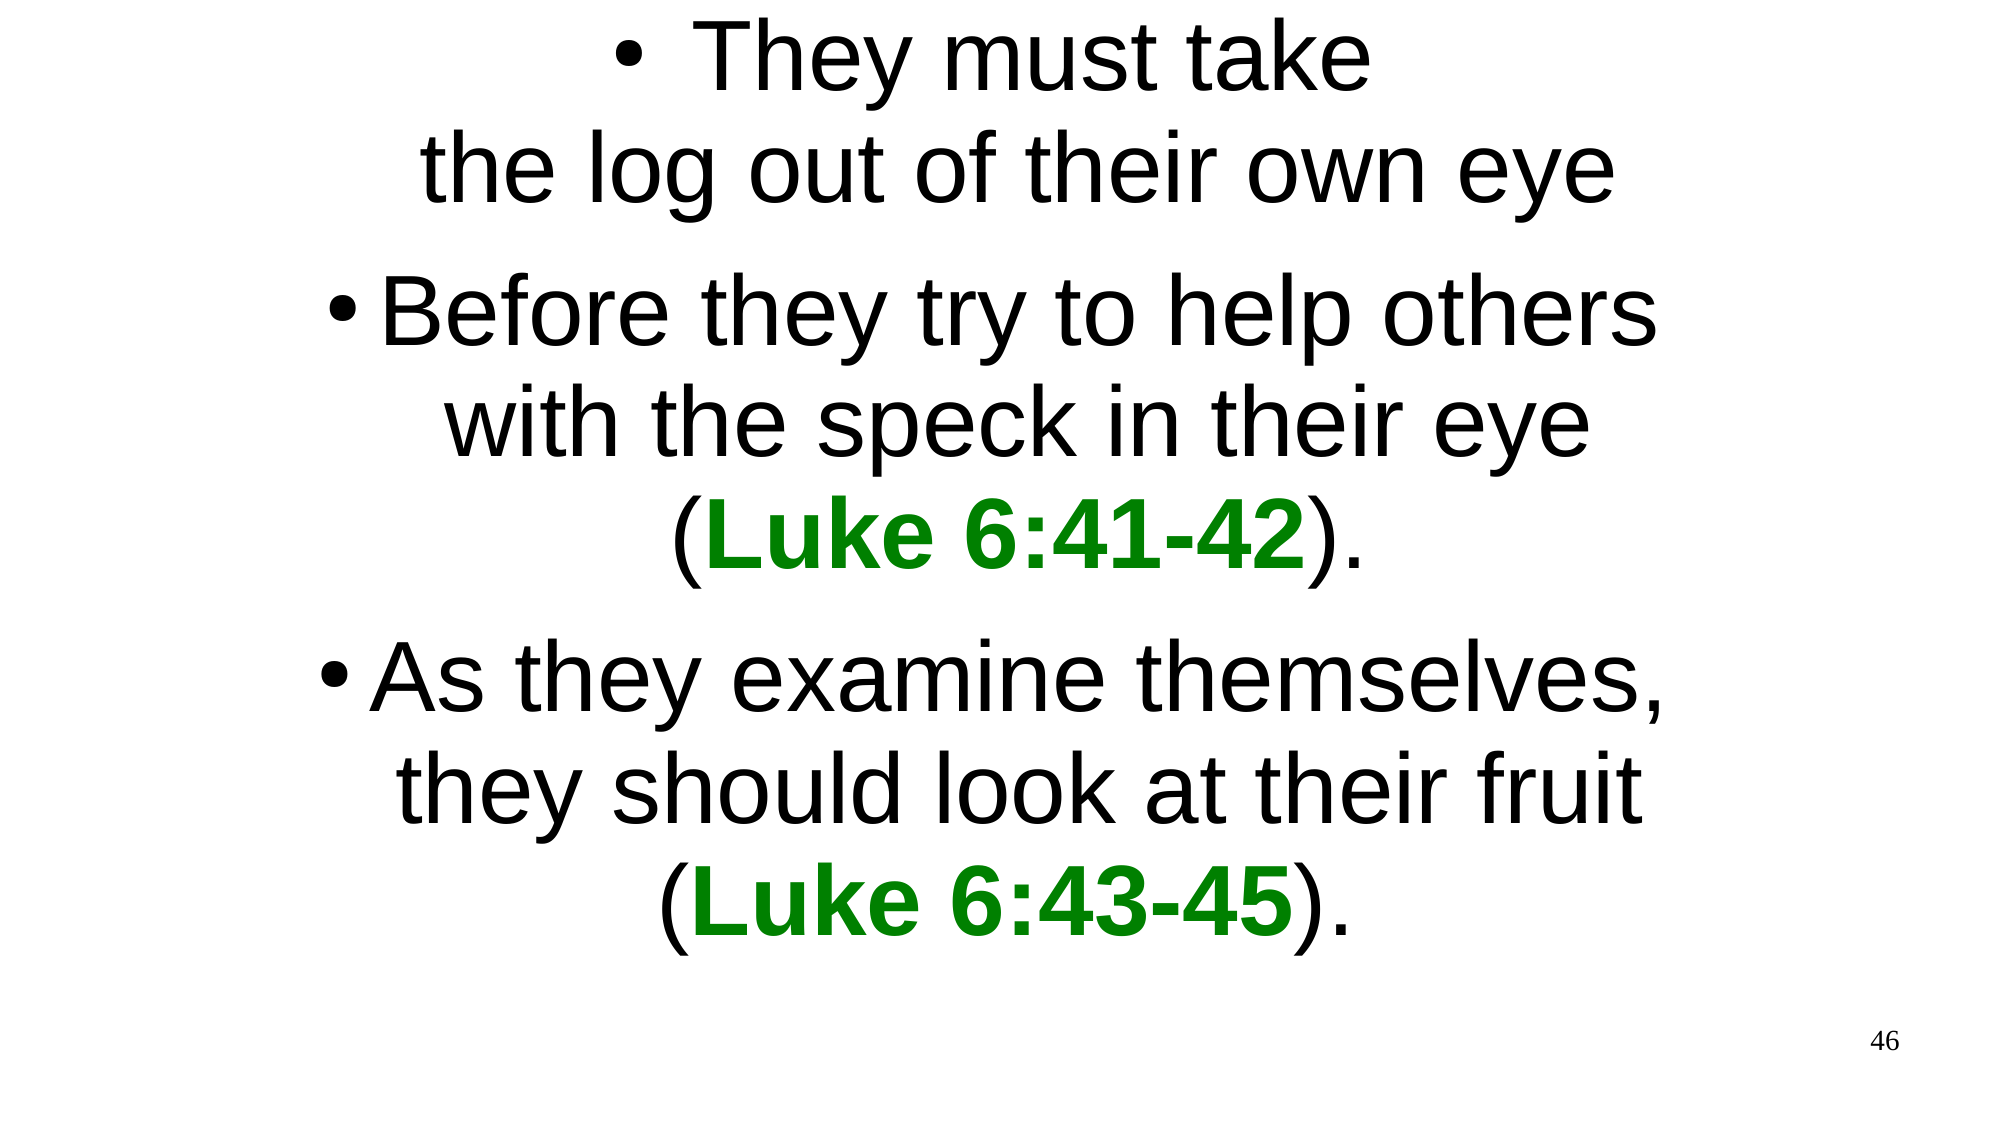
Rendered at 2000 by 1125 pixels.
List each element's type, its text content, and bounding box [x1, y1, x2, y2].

list They must take the log out of their own eye Before they try to help others with the speck in their eye (Luke 6:41-42). As they examine themselves, they should look at their fruit (Luke 6:43-45). [0, 0, 1996, 1123]
